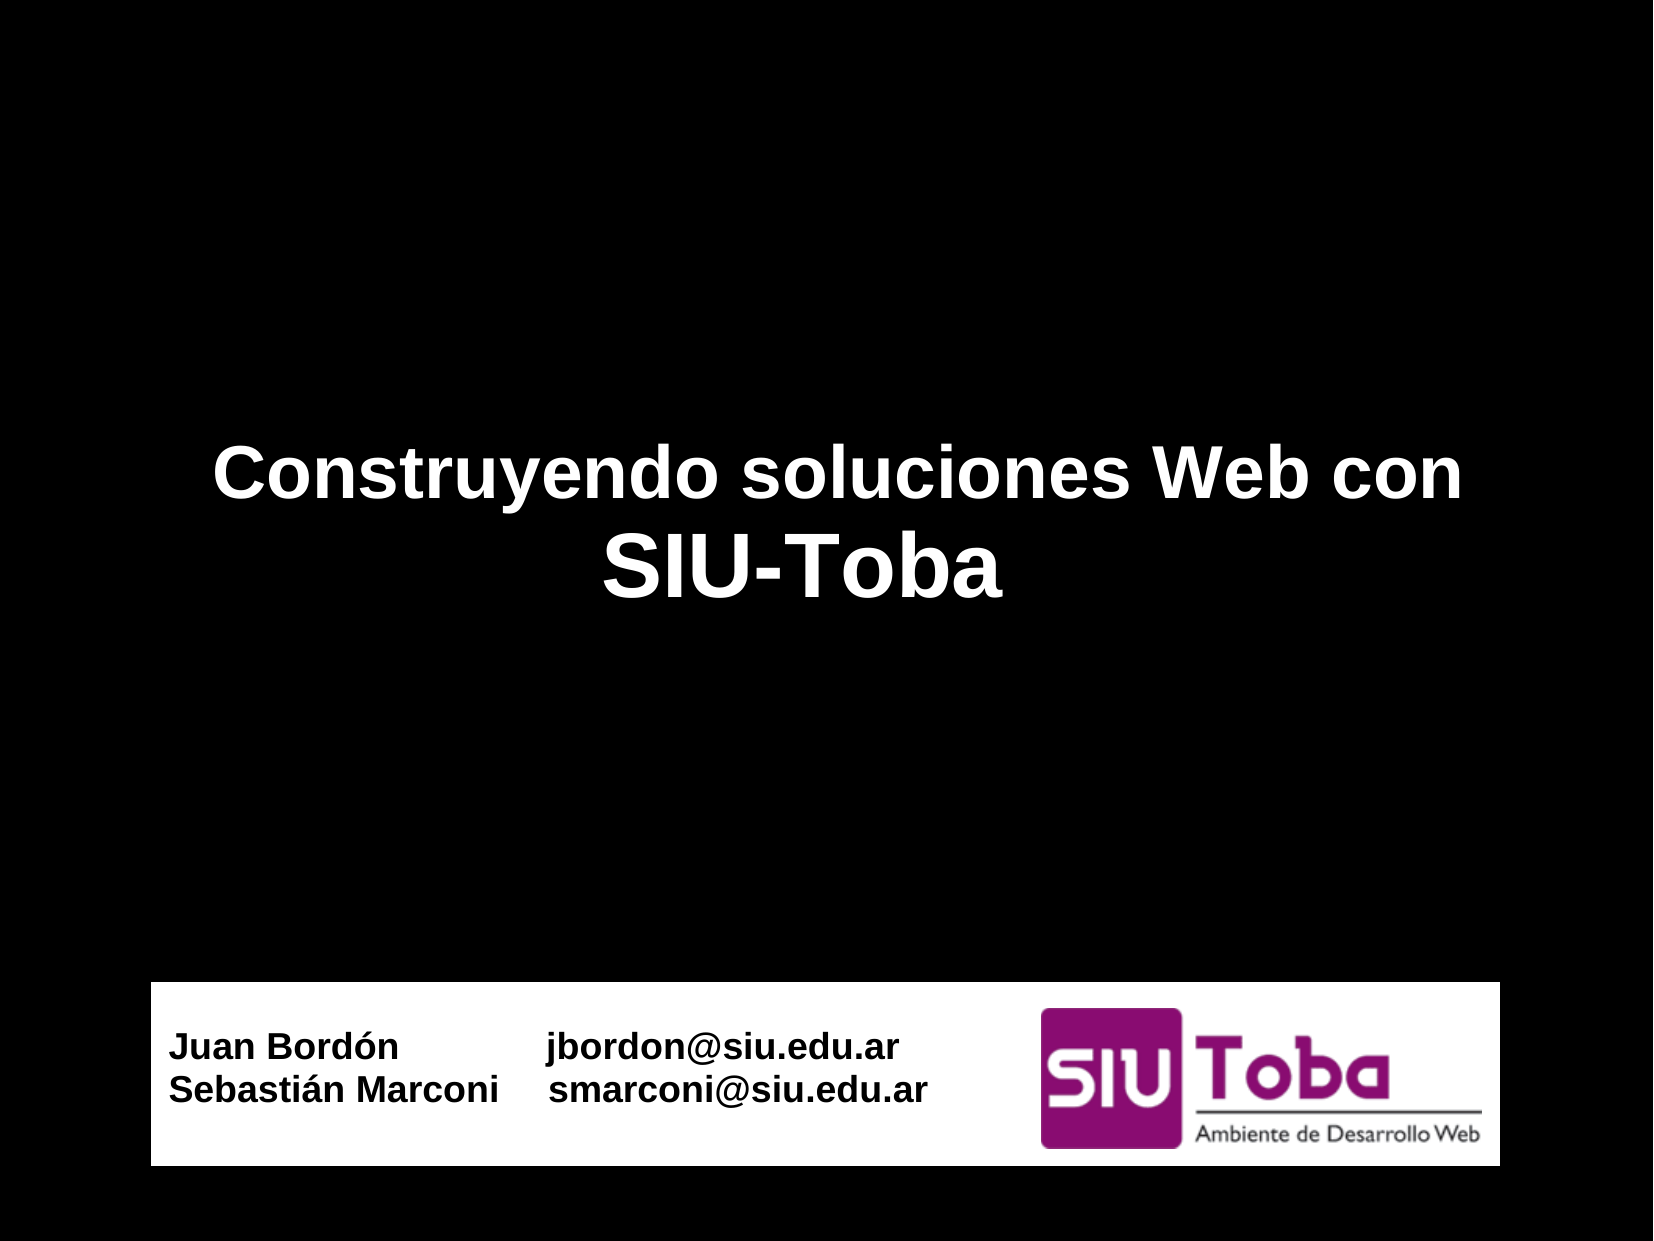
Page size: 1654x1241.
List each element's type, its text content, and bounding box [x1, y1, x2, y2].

text_box Juan Bordón jbordon@siu.edu.ar Sebastián Marconi smarconi@siu.edu.ar [153, 1018, 944, 1164]
text_box Construyendo soluciones Web con SIU-Toba [108, 423, 1496, 681]
text_box [150, 981, 1501, 1167]
picture [1041, 1008, 1482, 1149]
